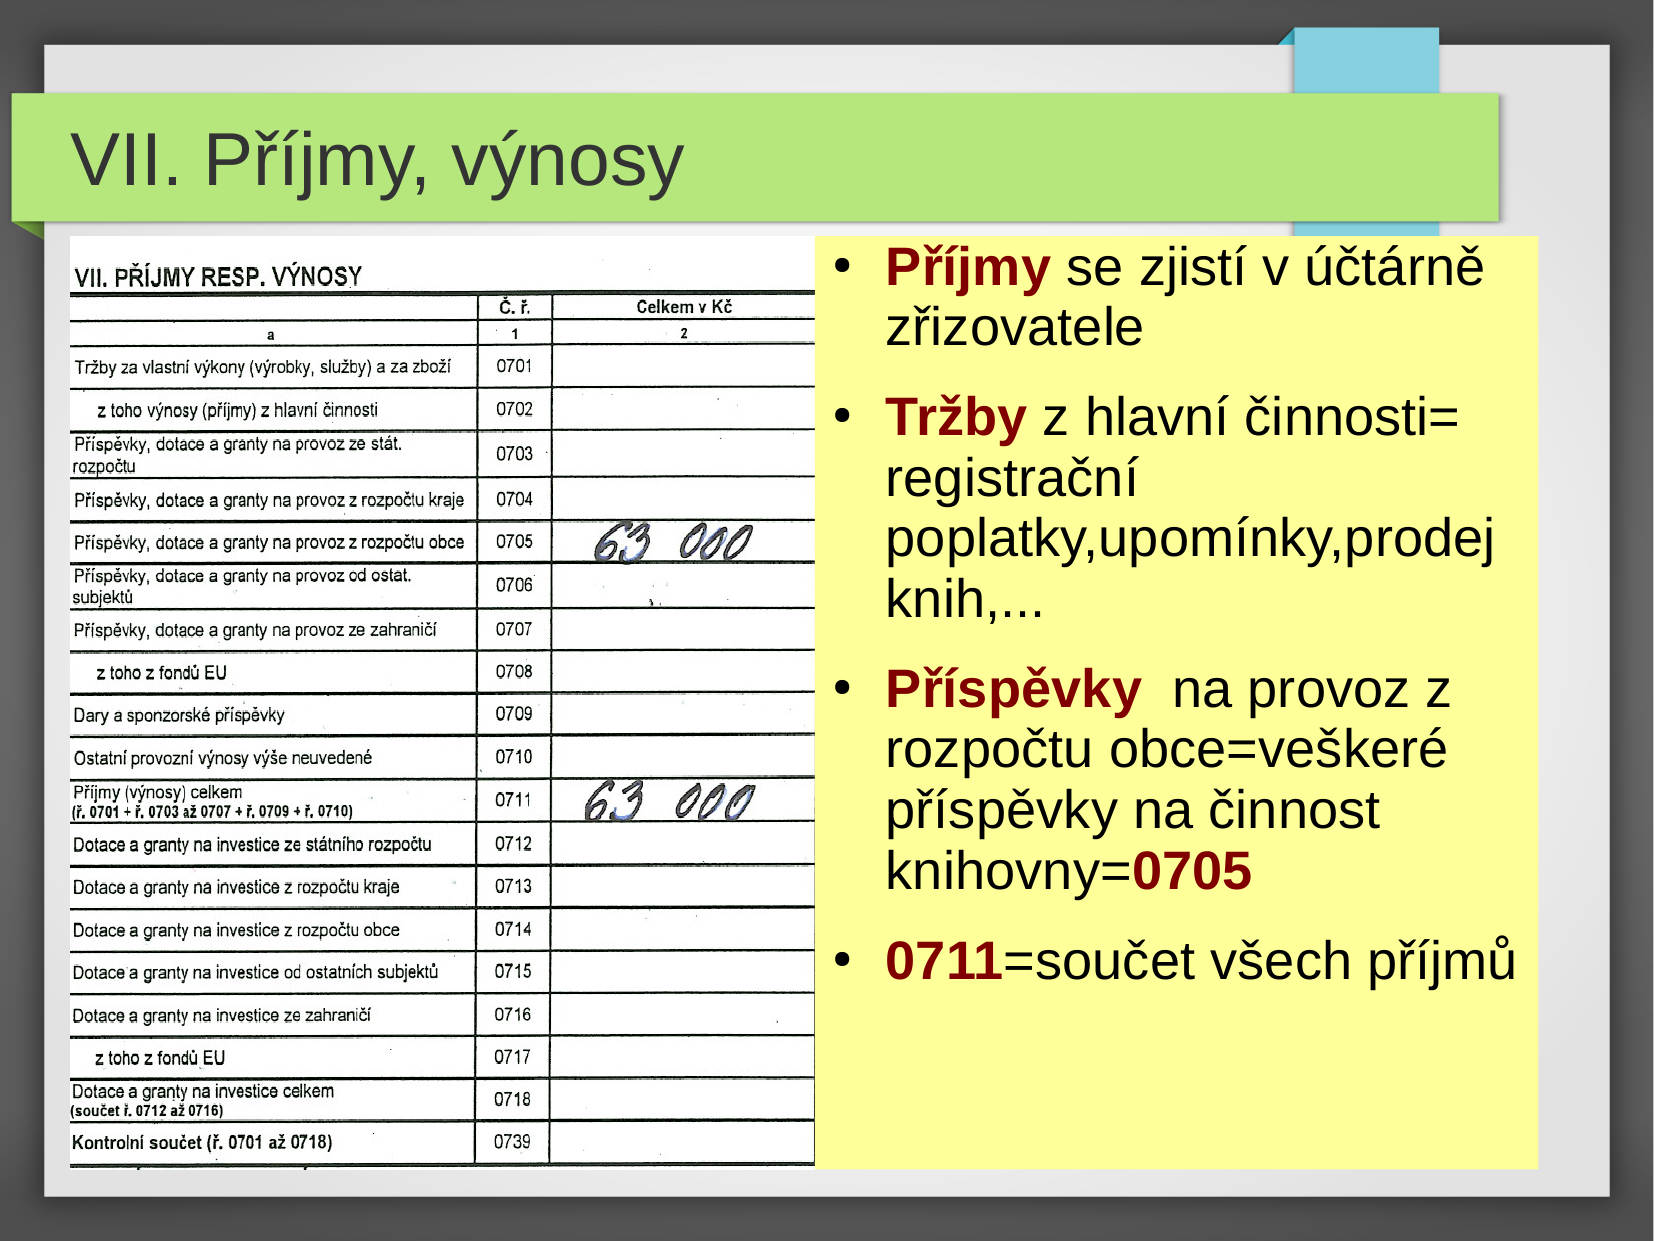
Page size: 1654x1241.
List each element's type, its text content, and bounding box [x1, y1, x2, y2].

title VII. Příjmy, výnosy [70, 106, 1229, 213]
list Příjmy se zjistí v účtárně zřizovatele Tržby z hlavní činnosti= registrační poplatky,upomínky,prodej knih,... Příspěvky na provoz z rozpočtu obce=veškeré příspěvky na činnost knihovny=0705 0711=součet všech příjmů [814, 236, 1539, 1170]
picture [0, 0, 1654, 1241]
